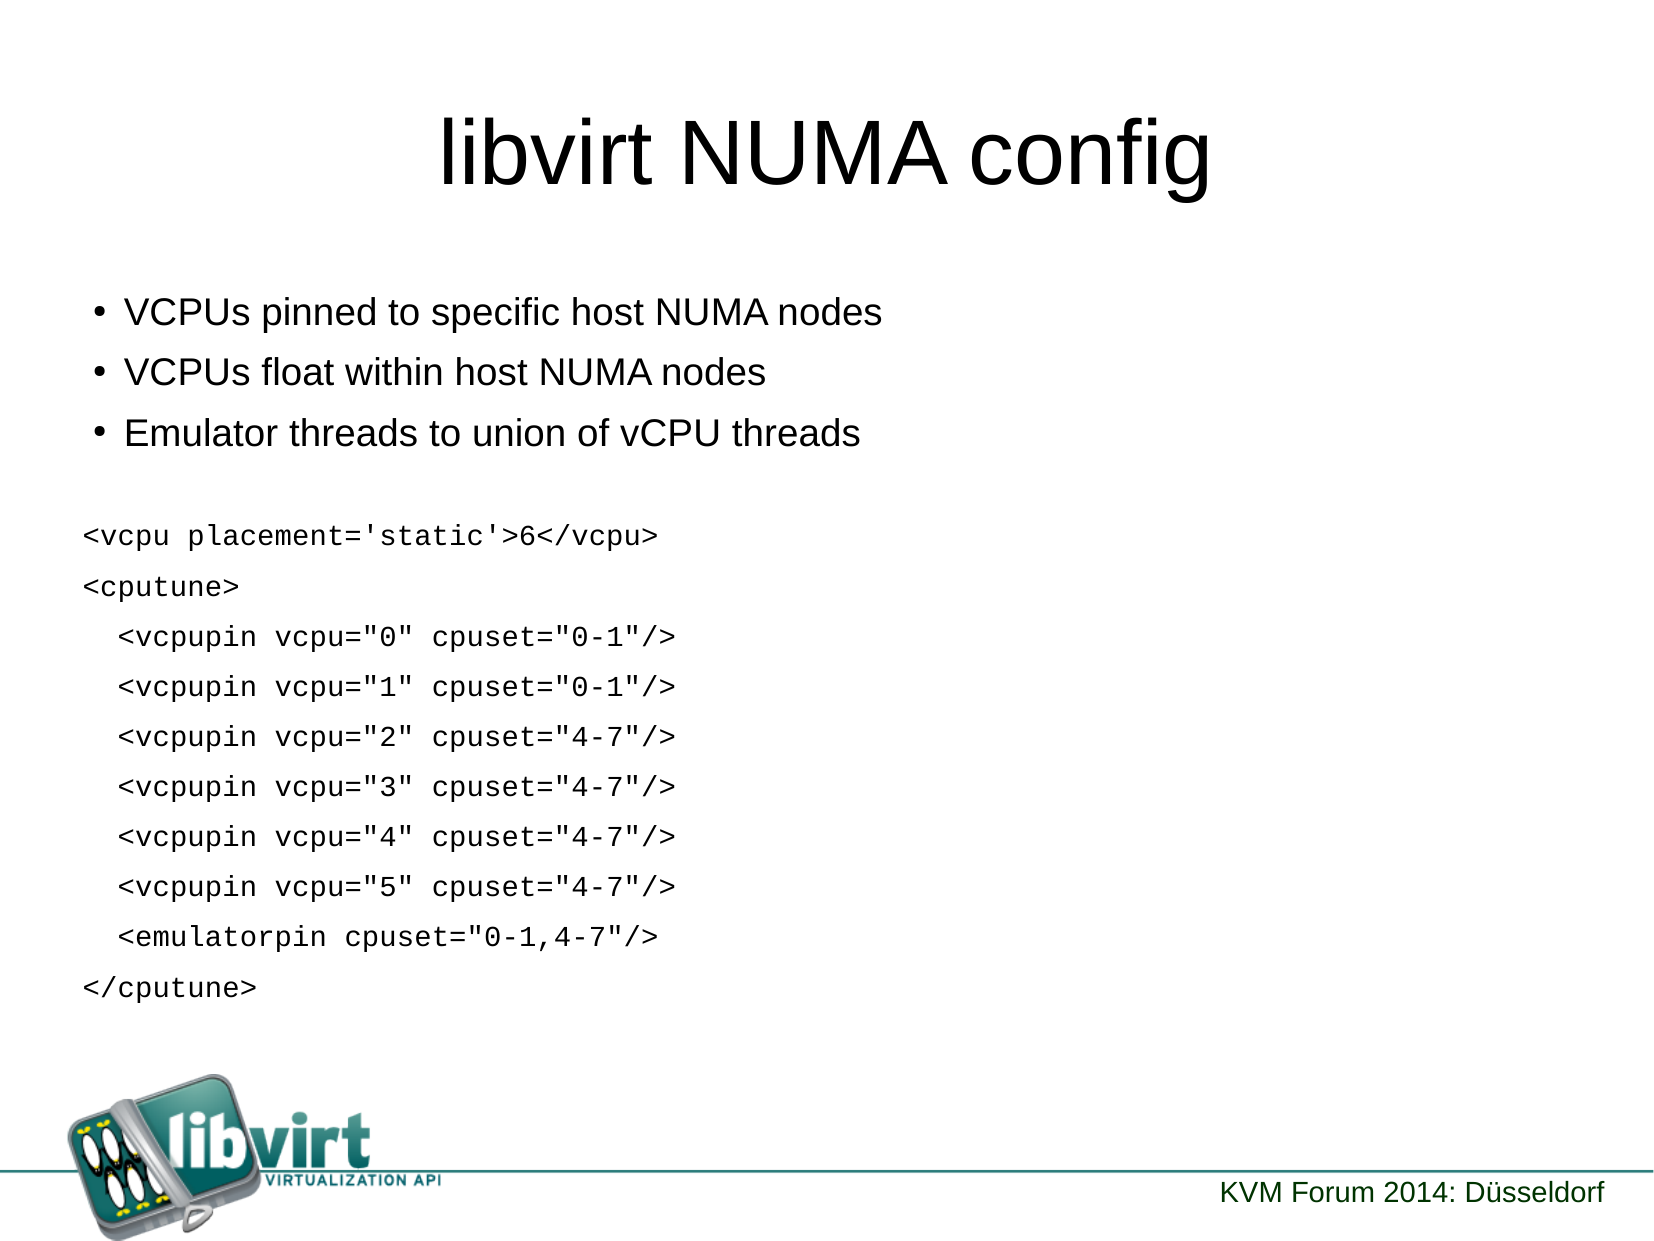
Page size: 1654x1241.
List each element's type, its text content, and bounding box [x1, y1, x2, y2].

picture [0, 1074, 1654, 1241]
list VCPUs pinned to specific host NUMA nodes VCPUs float within host NUMA nodes Emulator threads to union of vCPU threads <vcpu placement='static'>6</vcpu> <cputune> <vcpupin vcpu="0" cpuset="0-1"/> <vcpupin vcpu="1" cpuset="0-1"/> <vcpupin vcpu="2" cpuset="4-7"/> <vcpupin vcpu="3" cpuset="4-7"/> <vcpupin vcpu="4" cpuset="4-7"/> <vcpupin vcpu="5" cpuset="4-7"/> <emulatorpin cpuset="0-1,4-7"/> </cputune> [82, 290, 1571, 1010]
title libvirt NUMA config [82, 49, 1571, 257]
